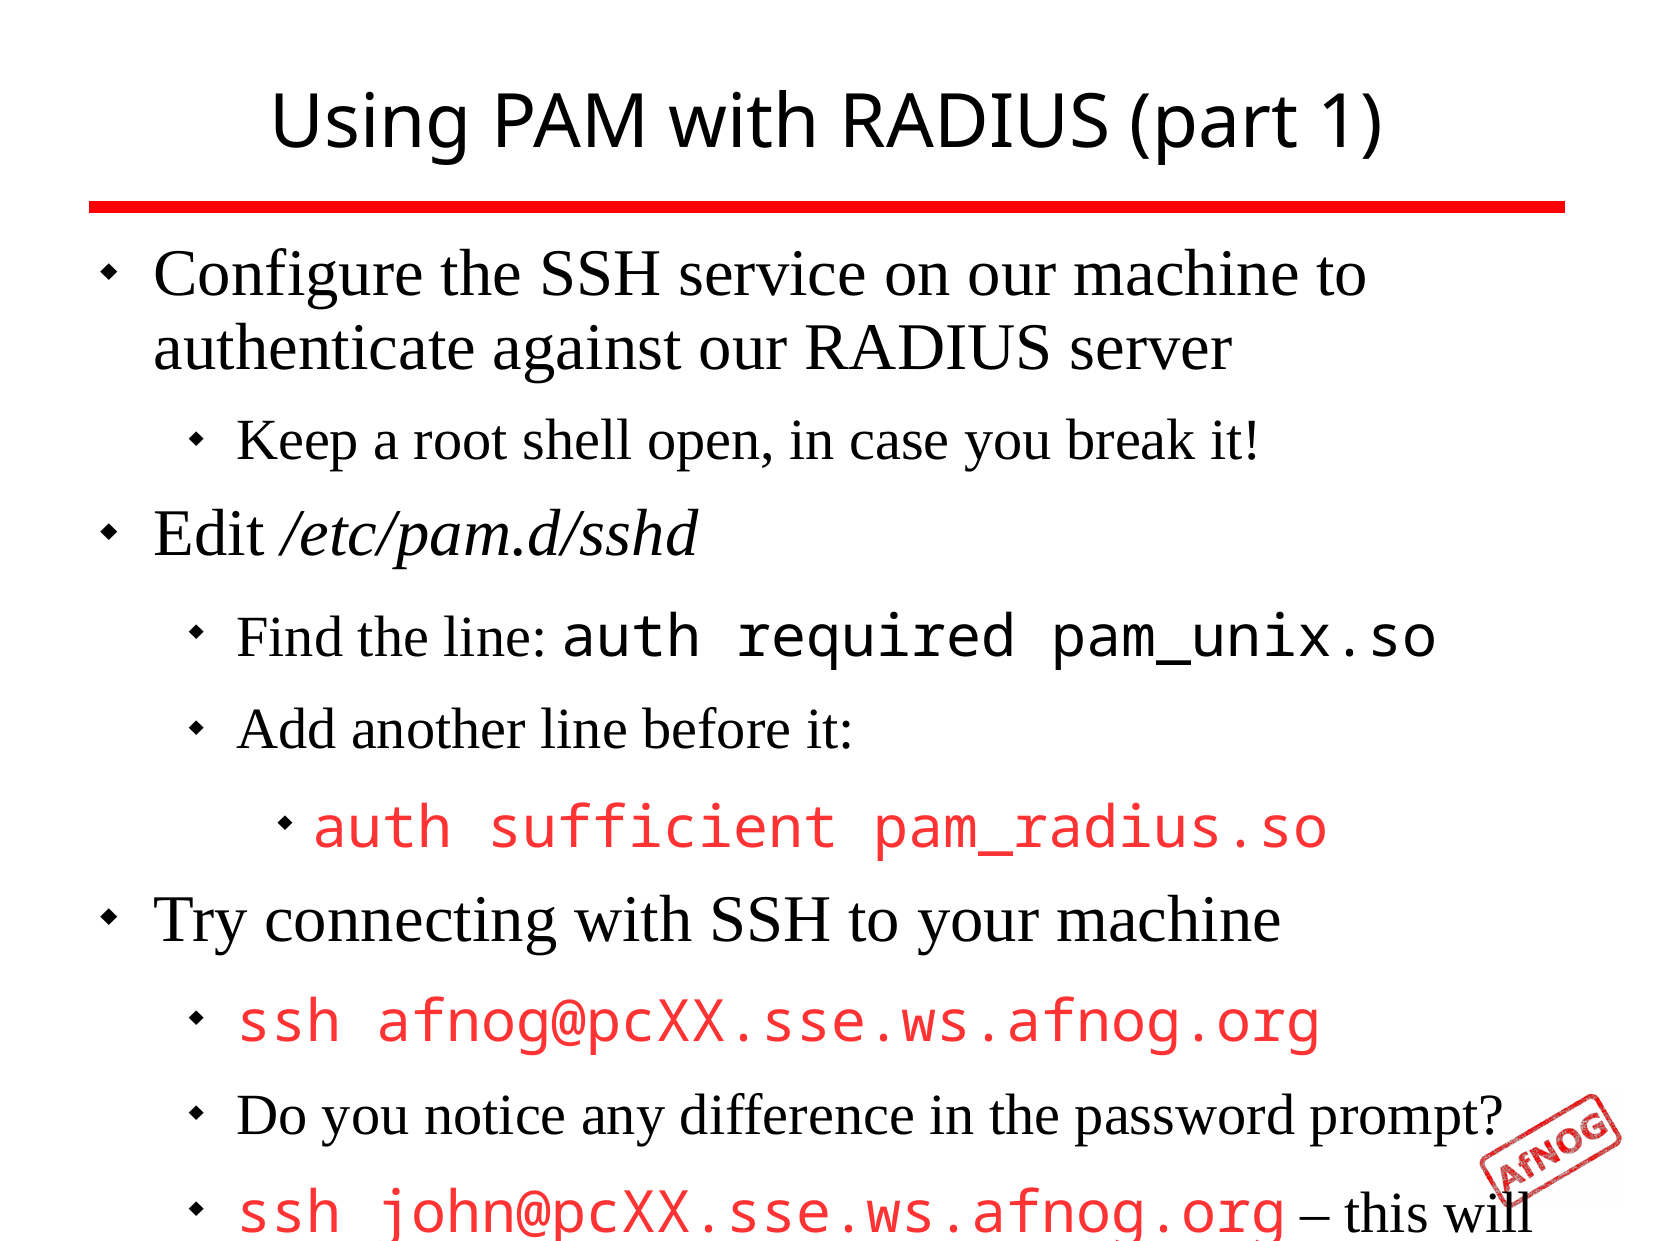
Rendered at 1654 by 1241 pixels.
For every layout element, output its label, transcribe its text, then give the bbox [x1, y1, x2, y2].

picture [1476, 1090, 1625, 1211]
list Configure the SSH service on our machine to authenticate against our RADIUS server Keep a root shell open, in case you break it! Edit /etc/pam.d/sshd Find the line: auth required pam_unix.so Add another line before it: auth sufficient pam_radius.so Try connecting with SSH to your machine ssh afnog@pcXX.sse.ws.afnog.org Do you notice any difference in the password prompt? ssh john@pcXX.sse.ws.afnog.org – this will fail [82, 236, 1571, 1179]
title Using PAM with RADIUS (part 1) [82, 29, 1571, 207]
